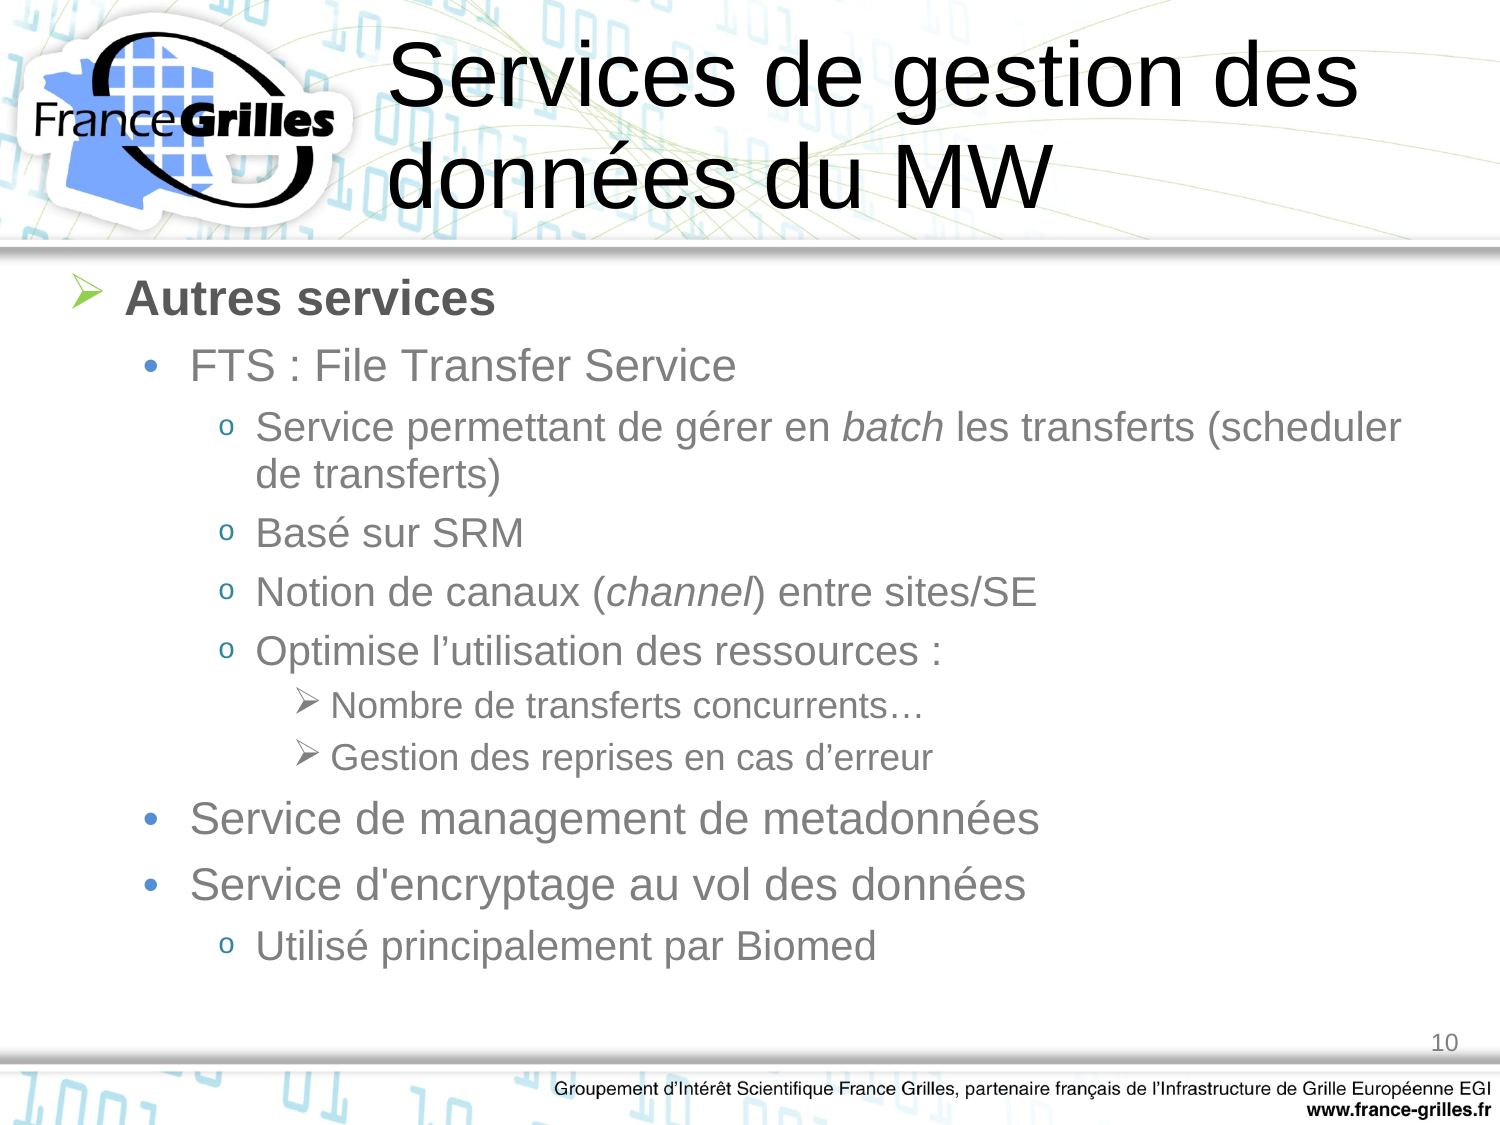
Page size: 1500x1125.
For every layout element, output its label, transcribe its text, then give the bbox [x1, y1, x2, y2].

list Autres services FTS : File Transfer Service Service permettant de gérer en batch les transferts (scheduler de transferts) Basé sur SRM Notion de canaux (channel) entre sites/SE Optimise l’utilisation des ressources : Nombre de transferts concurrents… Gestion des reprises en cas d’erreur Service de management de metadonnées Service d'encryptage au vol des données Utilisé principalement par Biomed [53, 262, 1459, 1047]
title Services de gestion des données du MW [372, 4, 1459, 248]
picture [0, 0, 1500, 1125]
